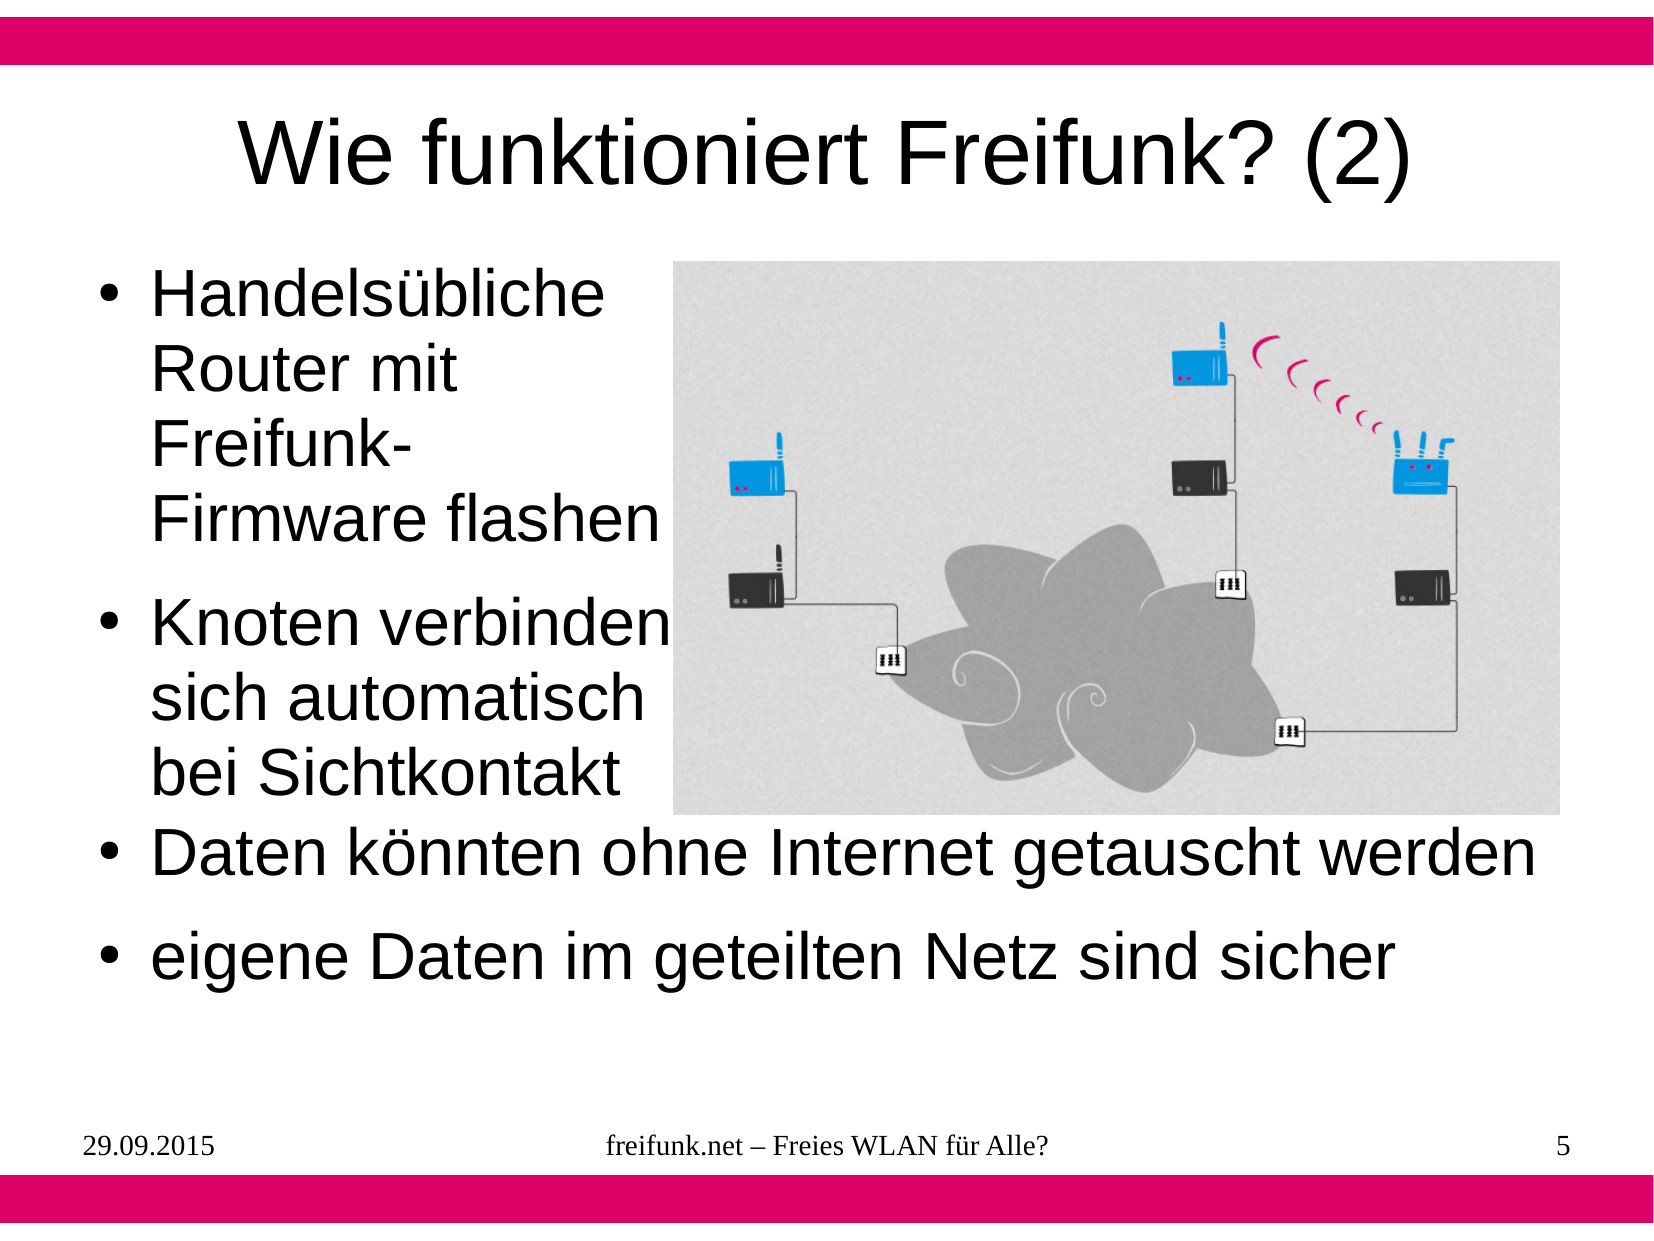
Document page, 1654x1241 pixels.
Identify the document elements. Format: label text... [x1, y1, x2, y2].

list Daten könnten ohne Internet getauscht werden eigene Daten im geteilten Netz sind sicher [79, 814, 1560, 1075]
picture [0, 17, 1654, 65]
title Wie funktioniert Freifunk? (2) [82, 65, 1571, 257]
list Handelsübliche Router mit Freifunk-Firmware flashen Knoten verbinden sich automatisch bei Sichtkontakt [79, 256, 686, 814]
picture [673, 261, 1560, 815]
picture [0, 1175, 1654, 1223]
